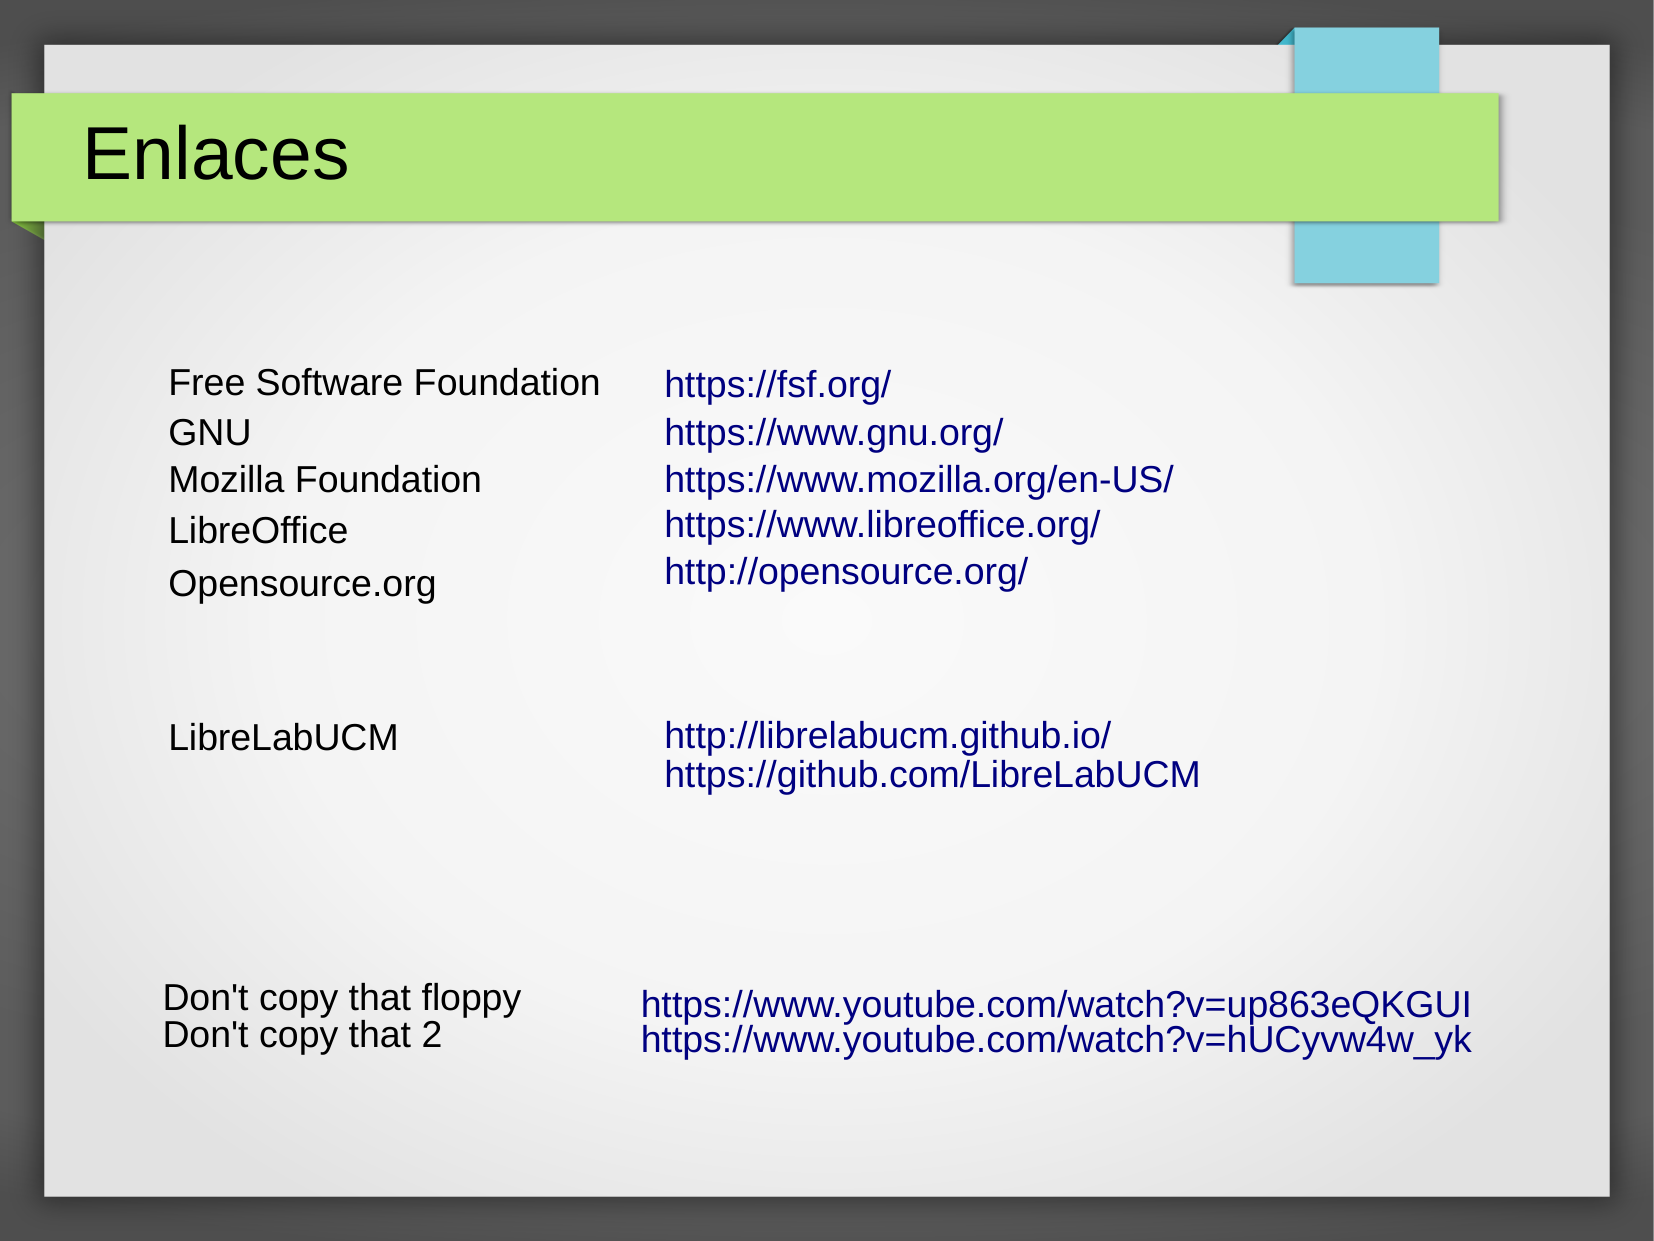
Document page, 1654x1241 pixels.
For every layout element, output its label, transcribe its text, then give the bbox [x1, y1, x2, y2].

text_box https://www.youtube.com/watch?v=hUCyvw4w_yk [625, 1011, 1524, 1111]
text_box Don't copy that 2 [147, 1006, 562, 1063]
text_box Opensource.org [153, 555, 485, 612]
text_box https://github.com/LibreLabUCM [649, 746, 1217, 804]
text_box LibreLabUCM [153, 708, 497, 766]
text_box https://www.gnu.org/ [756, 403, 1123, 451]
title Enlaces [82, 94, 1264, 213]
text_box https://www.youtube.com/watch?v=up863eQKGUI [625, 976, 1524, 1011]
text_box https://fsf.org/ [733, 356, 1441, 414]
text_box LibreOffice [153, 501, 364, 555]
text_box Free Software Foundation [153, 354, 733, 403]
text_box GNU [153, 403, 756, 461]
picture [0, 0, 1654, 1241]
text_box https://www.mozilla.org/en-US/ [649, 451, 1193, 508]
text_box https://www.libreoffice.org/ [649, 496, 1116, 543]
text_box Mozilla Foundation [153, 451, 497, 508]
text_box http://librelabucm.github.io/ [649, 707, 1170, 746]
text_box Don't copy that floppy [147, 968, 597, 1026]
text_box http://opensource.org/ [649, 543, 1134, 601]
